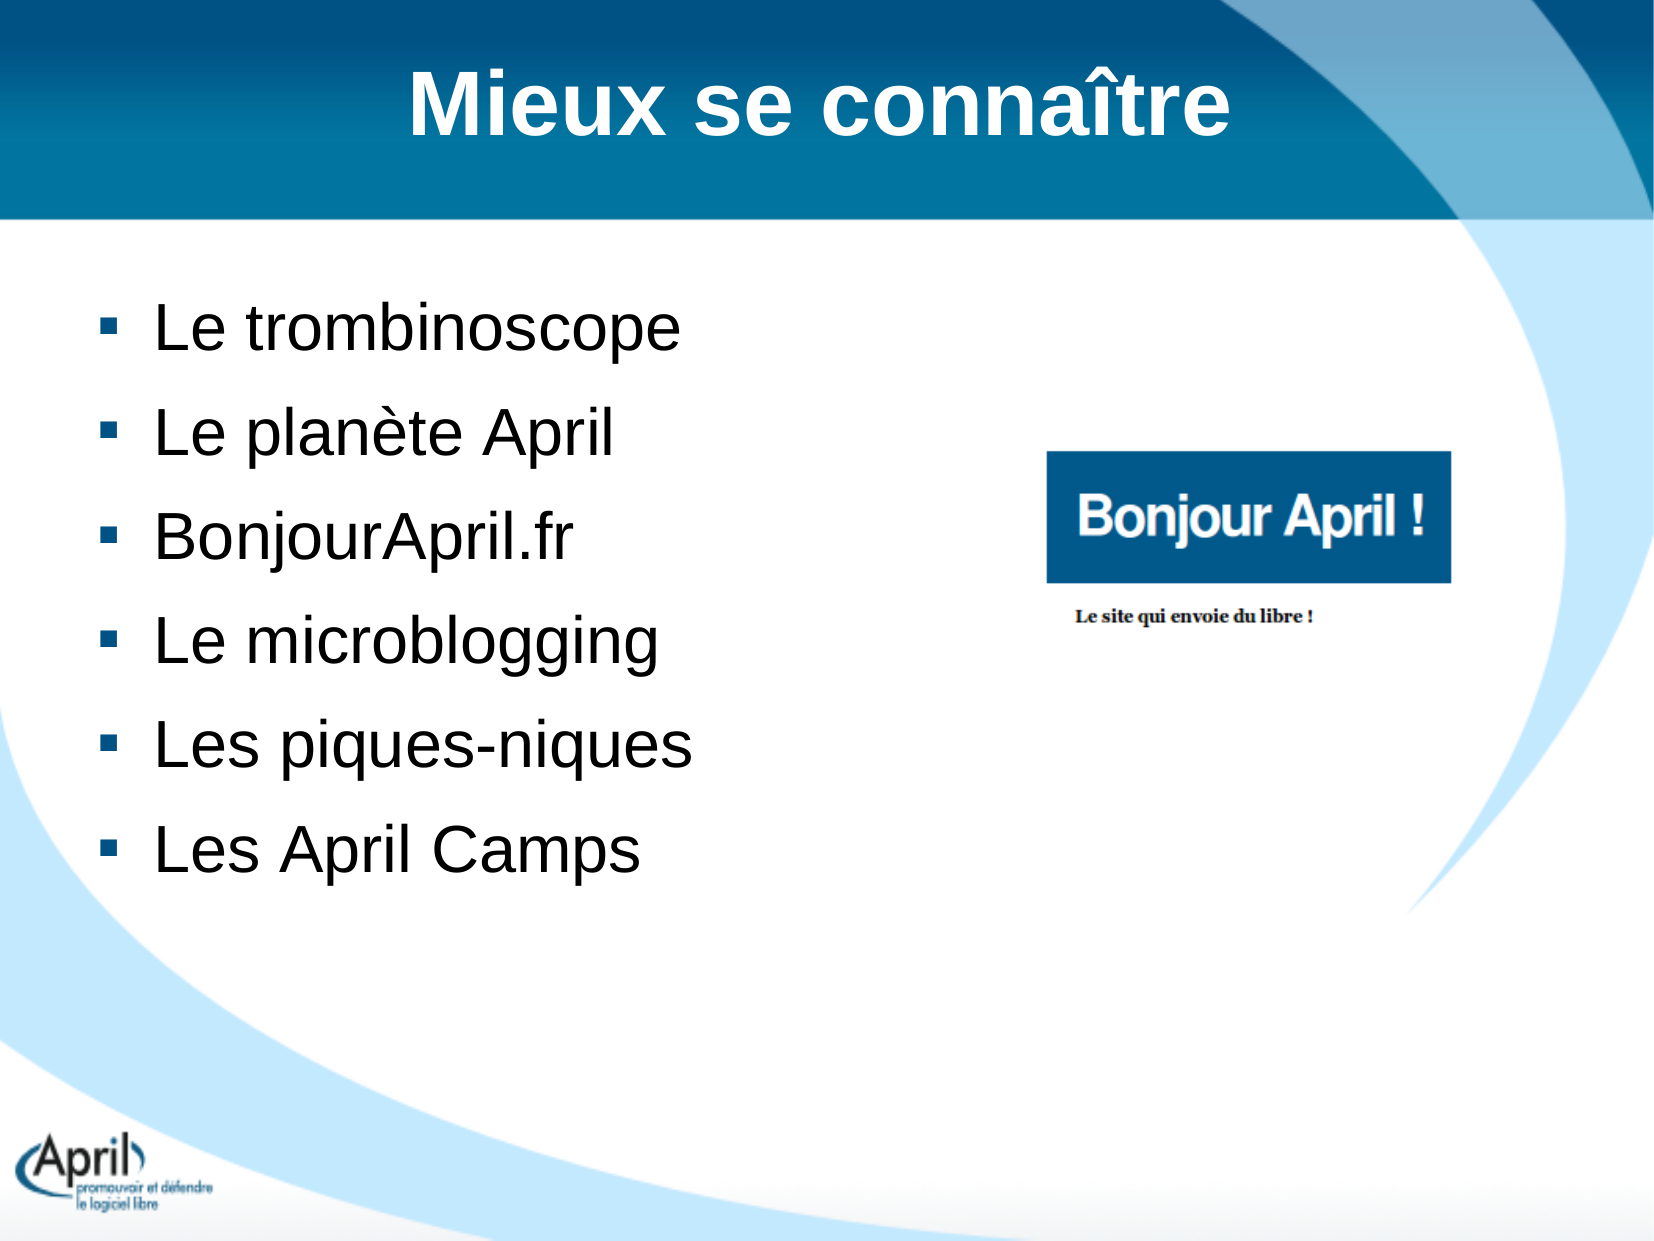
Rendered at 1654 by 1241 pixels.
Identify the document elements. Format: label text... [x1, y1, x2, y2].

list Le trombinoscope Le planète April BonjourApril.fr Le microblogging Les piques-niques Les April Camps [82, 290, 1571, 1094]
title Mieux se connaître [76, 7, 1565, 200]
picture [0, 0, 1654, 1241]
